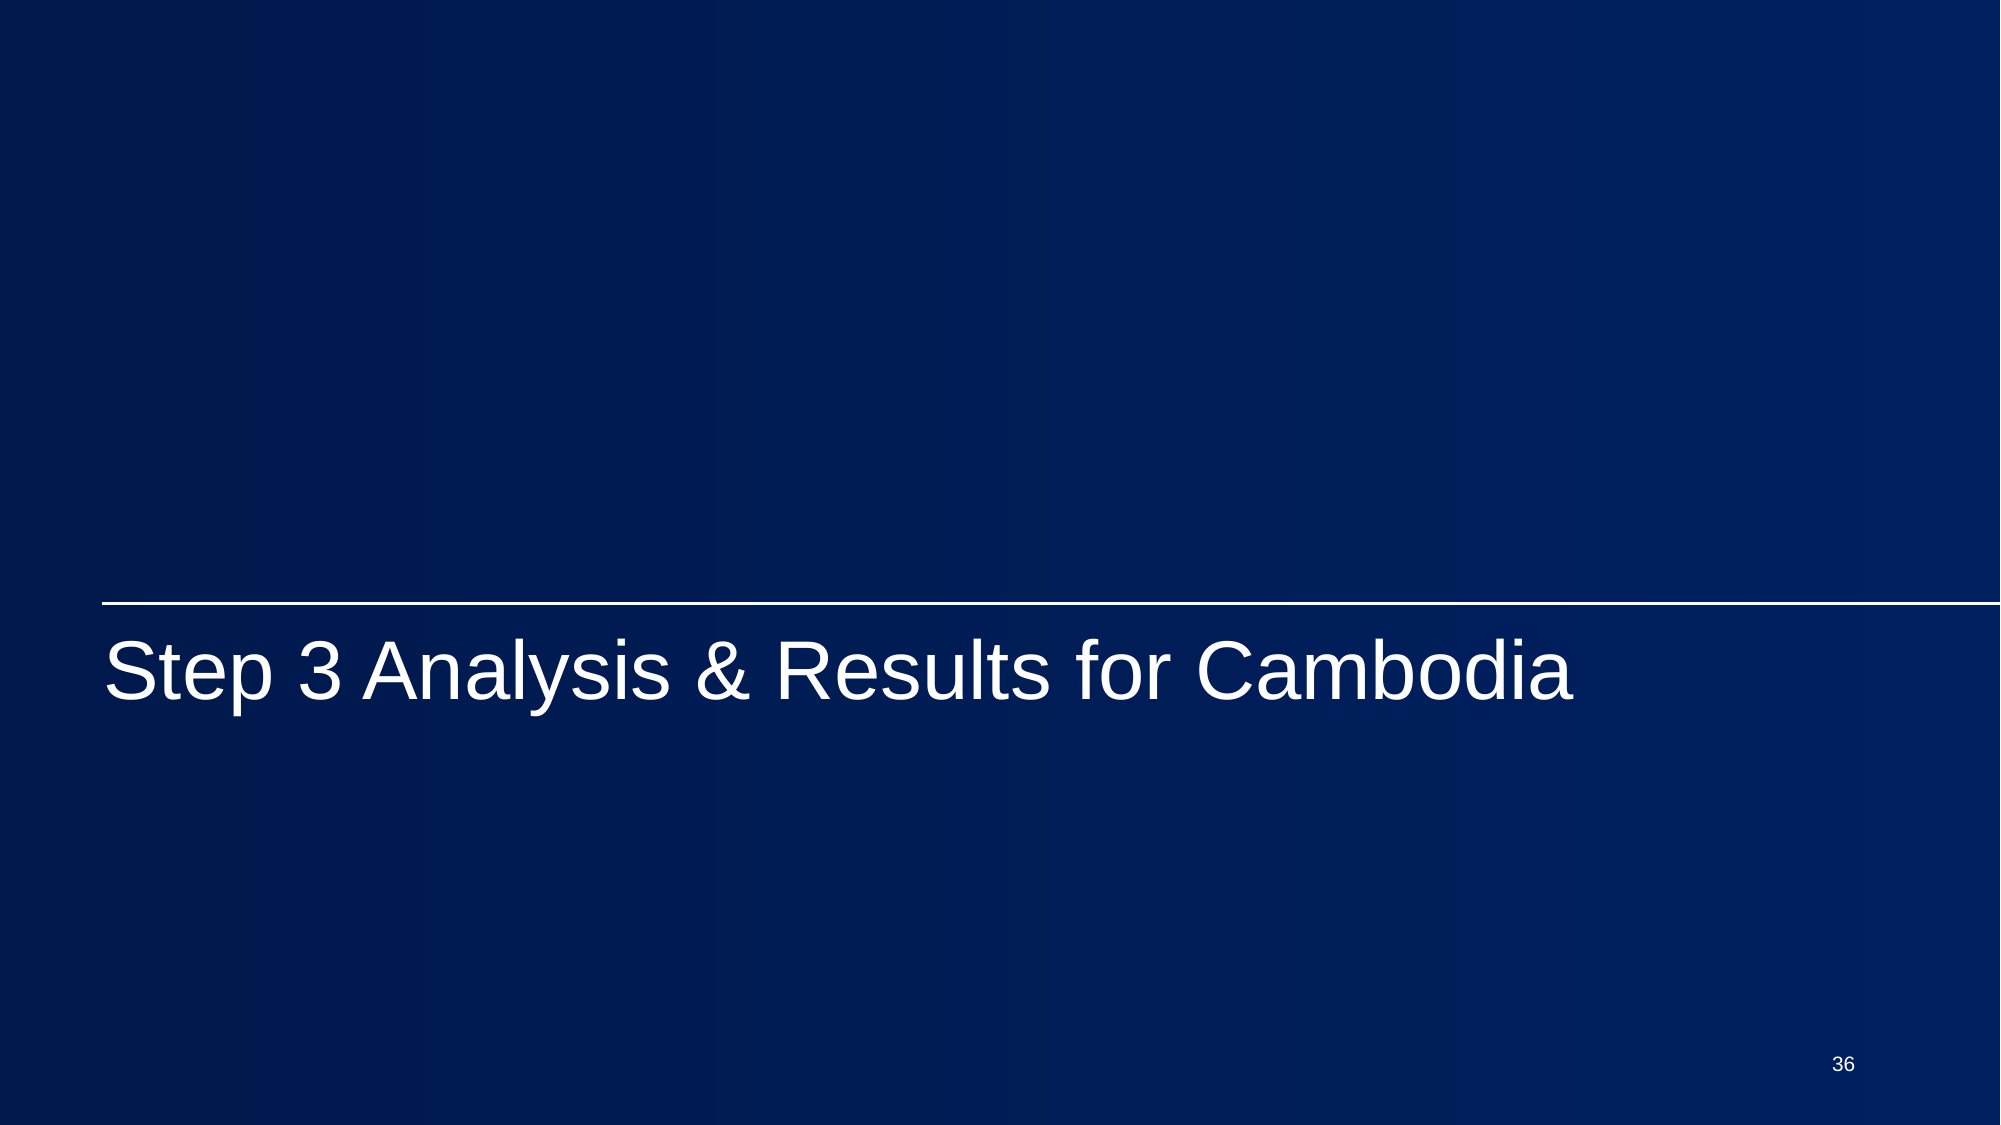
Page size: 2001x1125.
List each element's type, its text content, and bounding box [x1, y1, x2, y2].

title Step 3 Analysis & Results for Cambodia [103, 627, 1898, 963]
